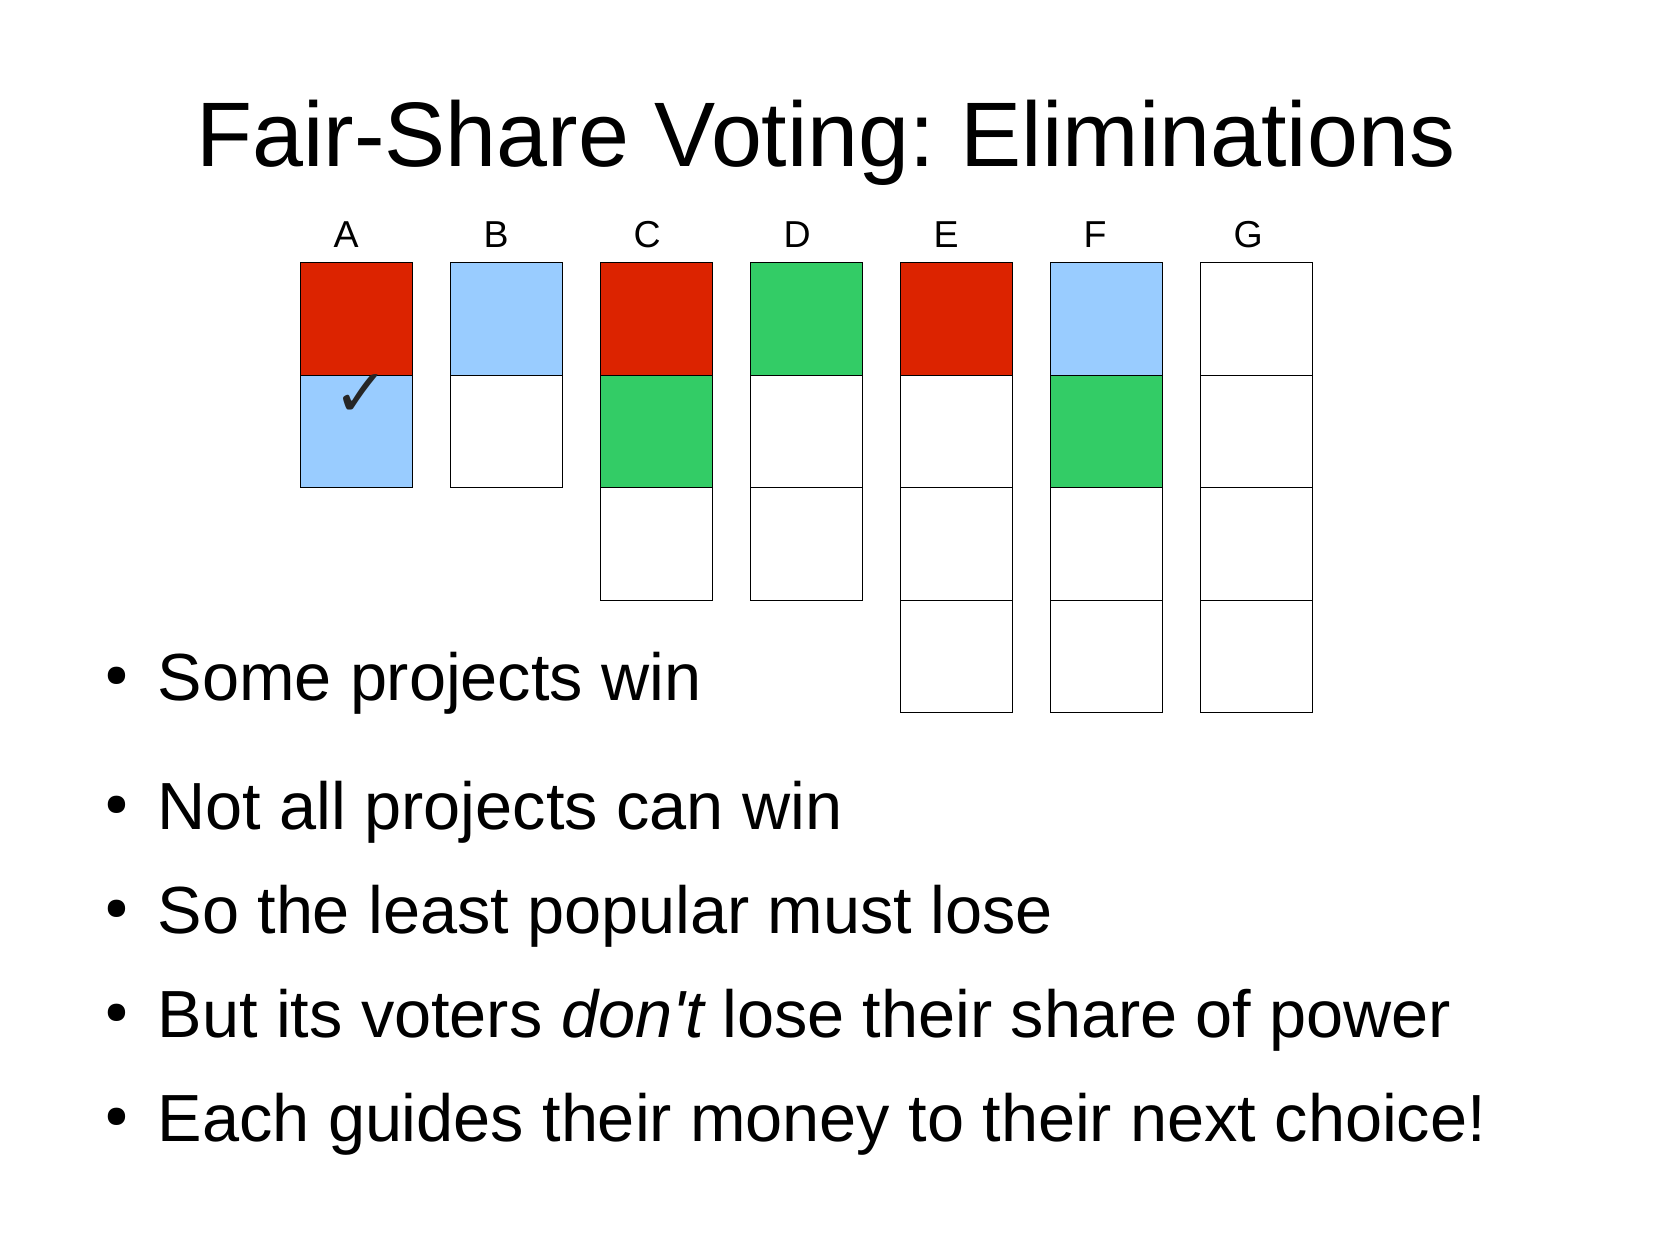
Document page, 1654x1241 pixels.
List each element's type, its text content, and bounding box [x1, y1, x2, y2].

text_box [450, 262, 563, 488]
text_box C [618, 205, 675, 263]
text_box ✓ [318, 337, 413, 431]
text_box F [1068, 206, 1126, 264]
text_box G [1218, 205, 1276, 263]
text_box [1200, 262, 1313, 713]
list Not all projects can win So the least popular must lose But its voters don't lose their share of power Each guides their money to their next choice! [86, 768, 1576, 1156]
text_box A [318, 206, 376, 264]
text_box [1050, 262, 1163, 713]
text_box [600, 262, 713, 601]
text_box [750, 262, 863, 601]
title Fair-Share Voting: Eliminations [82, 31, 1571, 239]
text_box D [768, 205, 826, 263]
list Some projects win [86, 639, 1576, 768]
text_box E [918, 206, 975, 264]
text_box B [468, 206, 526, 264]
text_box [900, 262, 1013, 713]
text_box [300, 262, 413, 488]
